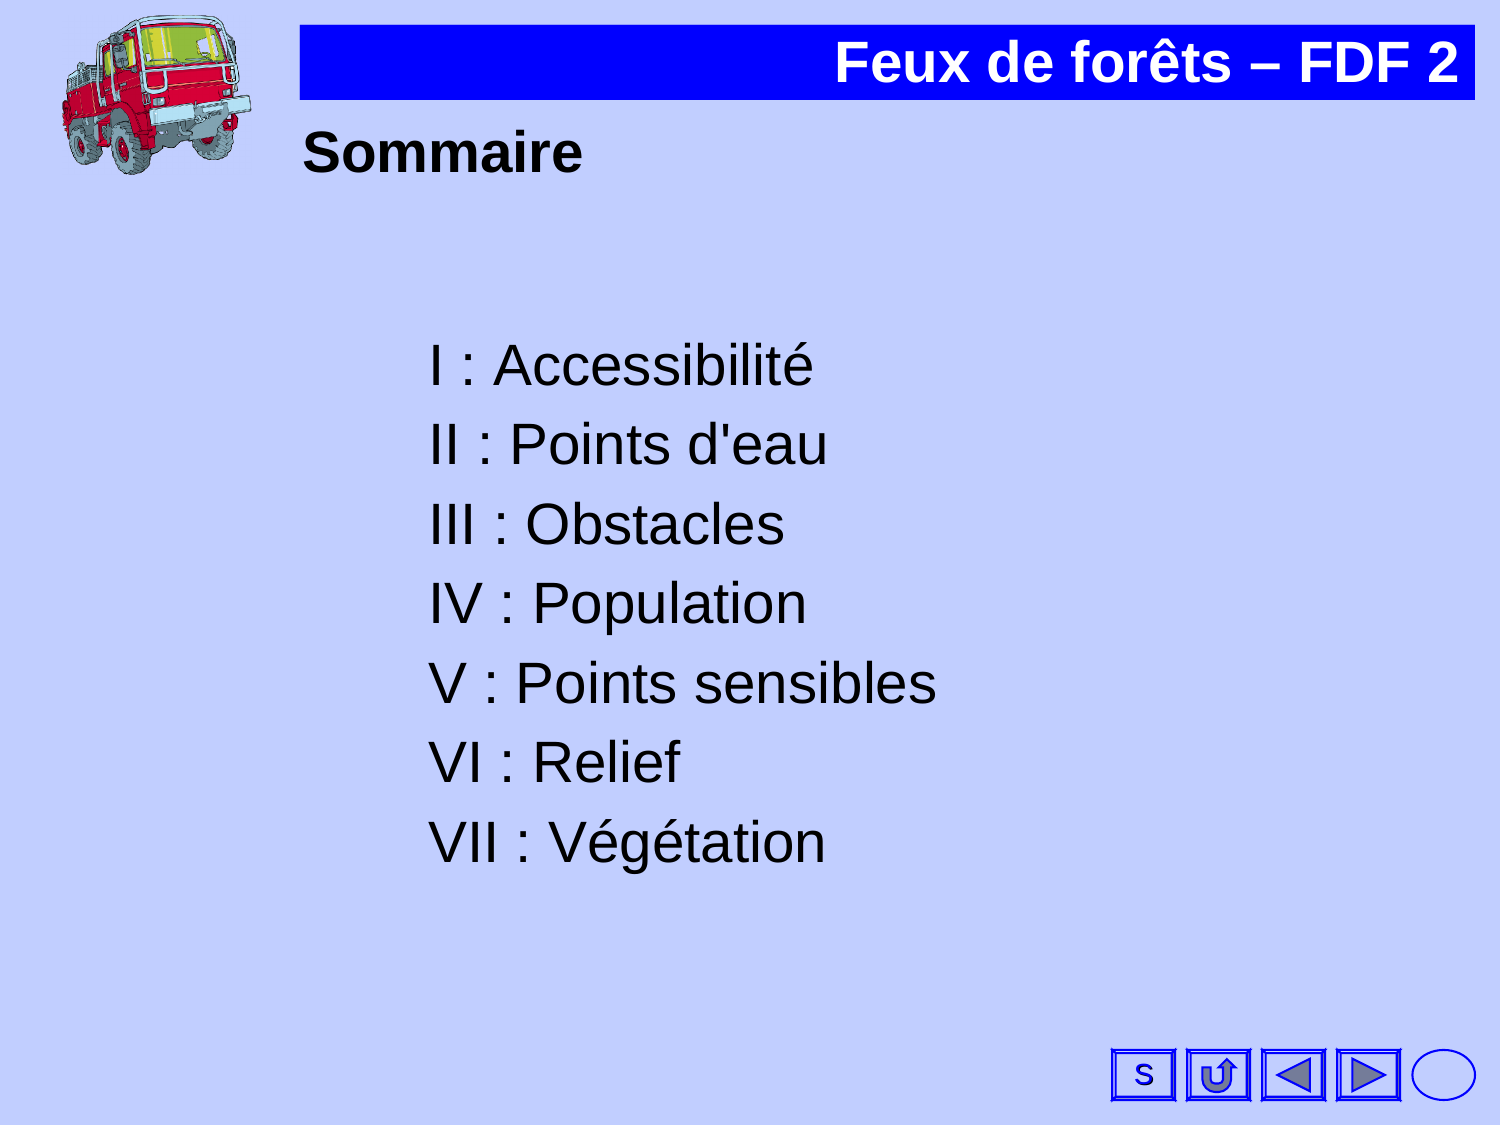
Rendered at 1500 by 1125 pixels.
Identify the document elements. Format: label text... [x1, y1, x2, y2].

text_box [1412, 1049, 1476, 1101]
list I : Accessibilité II : Points d'eau III : Obstacles IV : Population V : Points sensibles VI : Relief VII : Végétation [413, 324, 1152, 1001]
text_box Sommaire [287, 112, 600, 193]
text_box Feux de forêts – FDF 2 [299, 24, 1475, 100]
